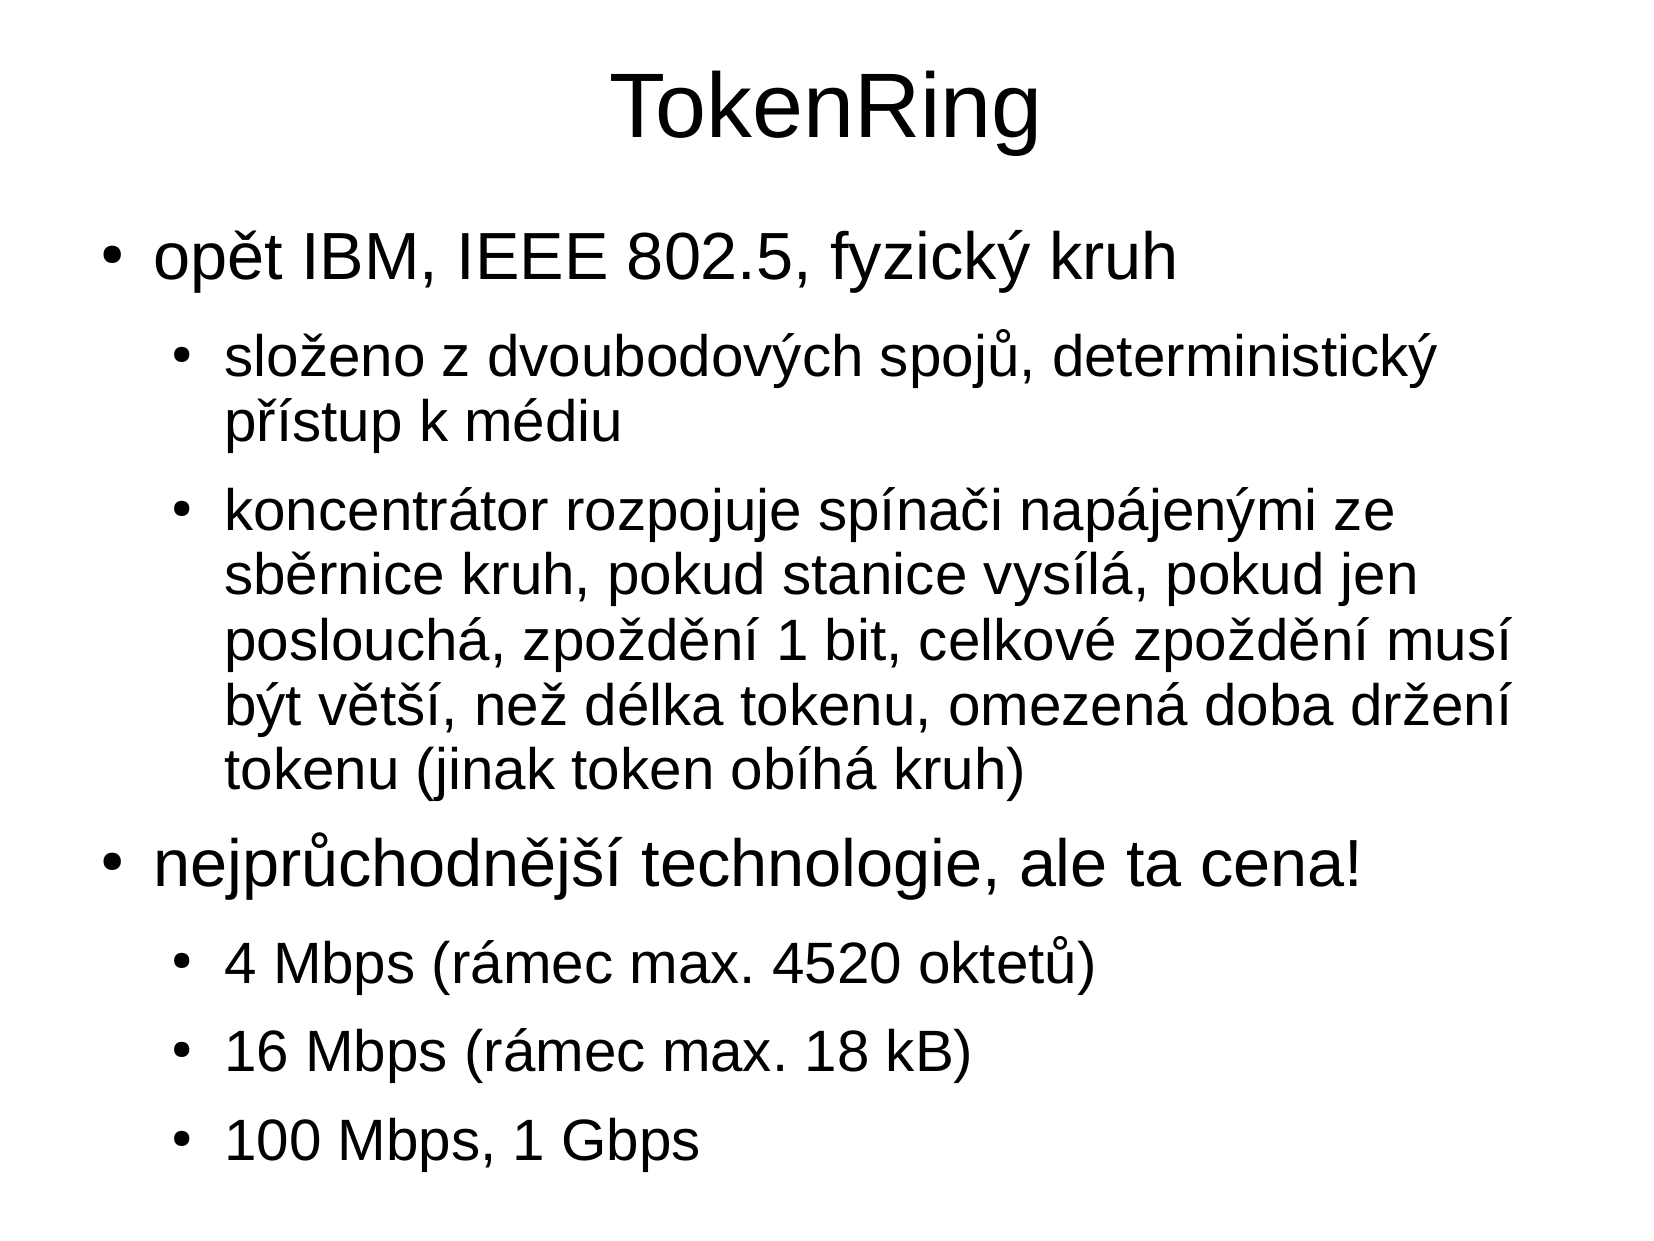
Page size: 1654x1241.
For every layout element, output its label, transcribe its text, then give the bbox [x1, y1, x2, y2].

list opět IBM, IEEE 802.5, fyzický kruh složeno z dvoubodových spojů, deterministický přístup k médiu koncentrátor rozpojuje spínači napájenými ze sběrnice kruh, pokud stanice vysílá, pokud jen poslouchá, zpoždění 1 bit, celkové zpoždění musí být větší, než délka tokenu, omezená doba držení tokenu (jinak token obíhá kruh) nejprůchodnější technologie, ale ta cena! 4 Mbps (rámec max. 4520 oktetů) 16 Mbps (rámec max. 18 kB) 100 Mbps, 1 Gbps [82, 219, 1571, 1173]
title TokenRing [82, 9, 1571, 202]
